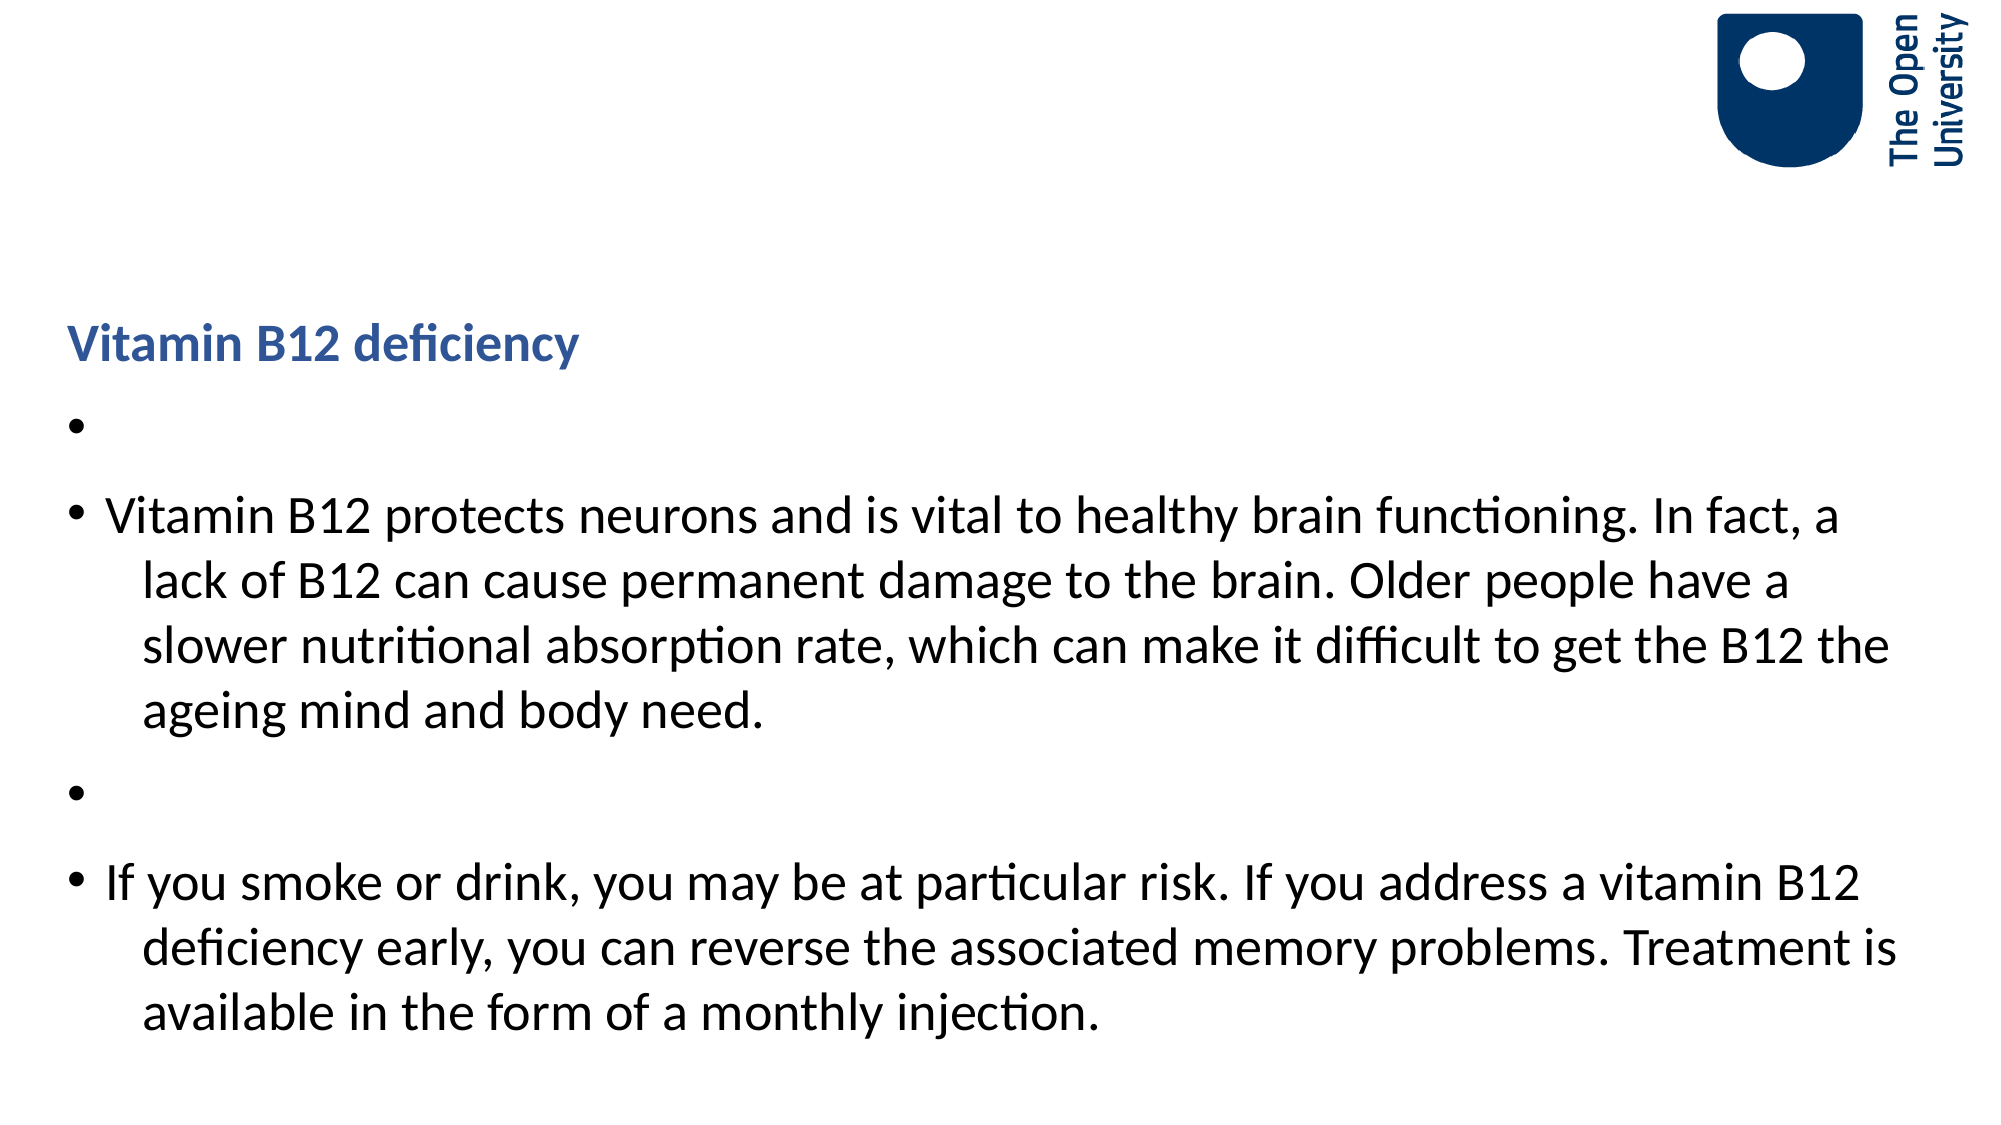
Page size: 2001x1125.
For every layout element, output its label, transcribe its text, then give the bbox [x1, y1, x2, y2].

list Vitamin B12 deficiency Vitamin B12 protects neurons and is vital to healthy brain functioning. In fact, a lack of B12 can cause permanent damage to the brain. Older people have a slower nutritional absorption rate, which can make it difficult to get the B12 the ageing mind and body need. If you smoke or drink, you may be at particular risk. If you address a vitamin B12 deficiency early, you can reverse the associated memory problems. Treatment is available in the form of a monthly injection. [52, 299, 1936, 1070]
picture [1716, 10, 1971, 170]
